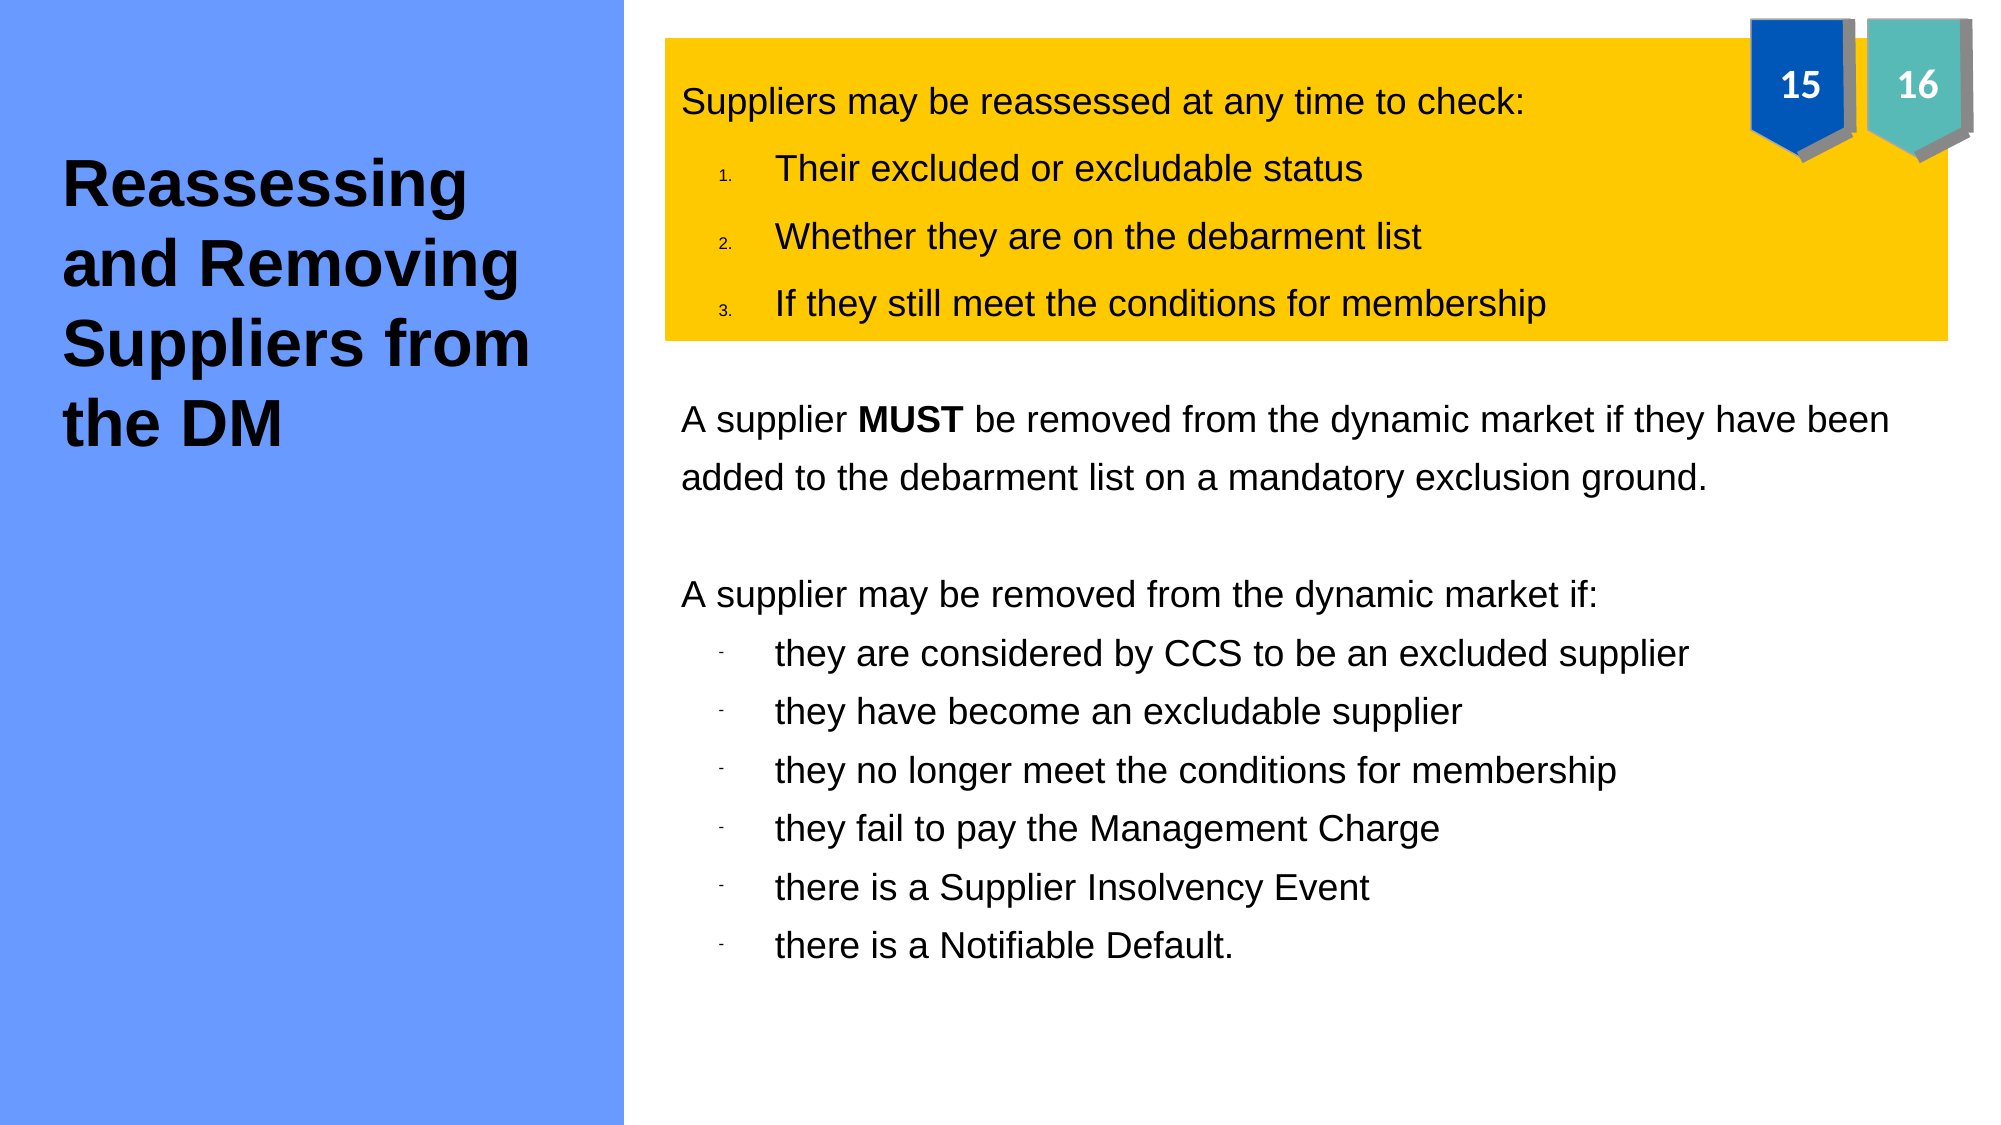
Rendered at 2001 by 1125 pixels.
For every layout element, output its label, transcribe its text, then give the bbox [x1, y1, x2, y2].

text_box A supplier MUST be removed from the dynamic market if they have been added to the debarment list on a mandatory exclusion ground. A supplier may be removed from the dynamic market if: they are considered by CCS to be an excluded supplier they have become an excludable supplier they no longer meet the conditions for membership they fail to pay the Management Charge there is a Supplier Insolvency Event there is a Notifiable Default. [666, 366, 1948, 668]
text_box [1750, 19, 1843, 157]
text_box 15 [1762, 41, 1839, 102]
text_box [1867, 19, 1961, 157]
text_box Suppliers may be reassessed at any time to check: Their excluded or excludable status Whether they are on the debarment list If they still meet the conditions for membership [666, 39, 1948, 340]
text_box 16 [1879, 41, 1956, 102]
title Reassessing and Removing Suppliers from the DM [62, 139, 564, 279]
